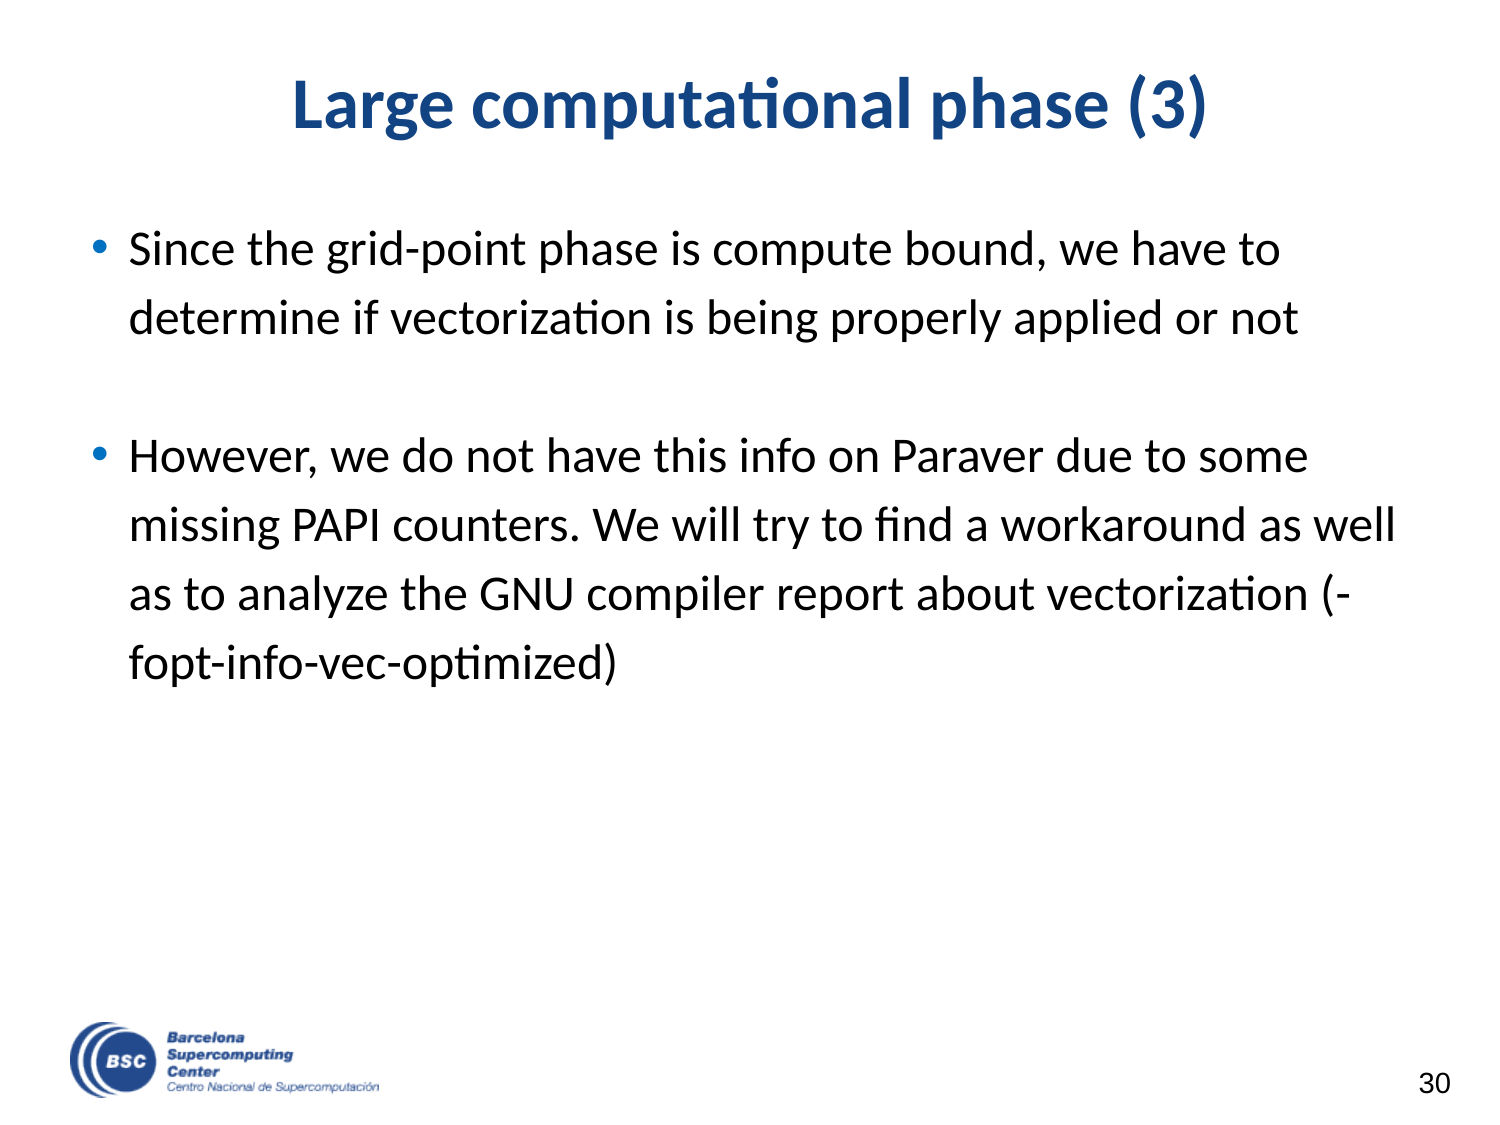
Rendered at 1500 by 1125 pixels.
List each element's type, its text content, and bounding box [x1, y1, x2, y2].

list Since the grid-point phase is compute bound, we have to determine if vectorization is being properly applied or not However, we do not have this info on Paraver due to some missing PAPI counters. We will try to find a workaround as well as to analyze the GNU compiler report about vectorization (-fopt-info-vec-optimized) [76, 199, 1427, 993]
title Large computational phase (3) [76, 35, 1427, 174]
slide_number <number> [1403, 1038, 1494, 1125]
picture [70, 1022, 379, 1098]
